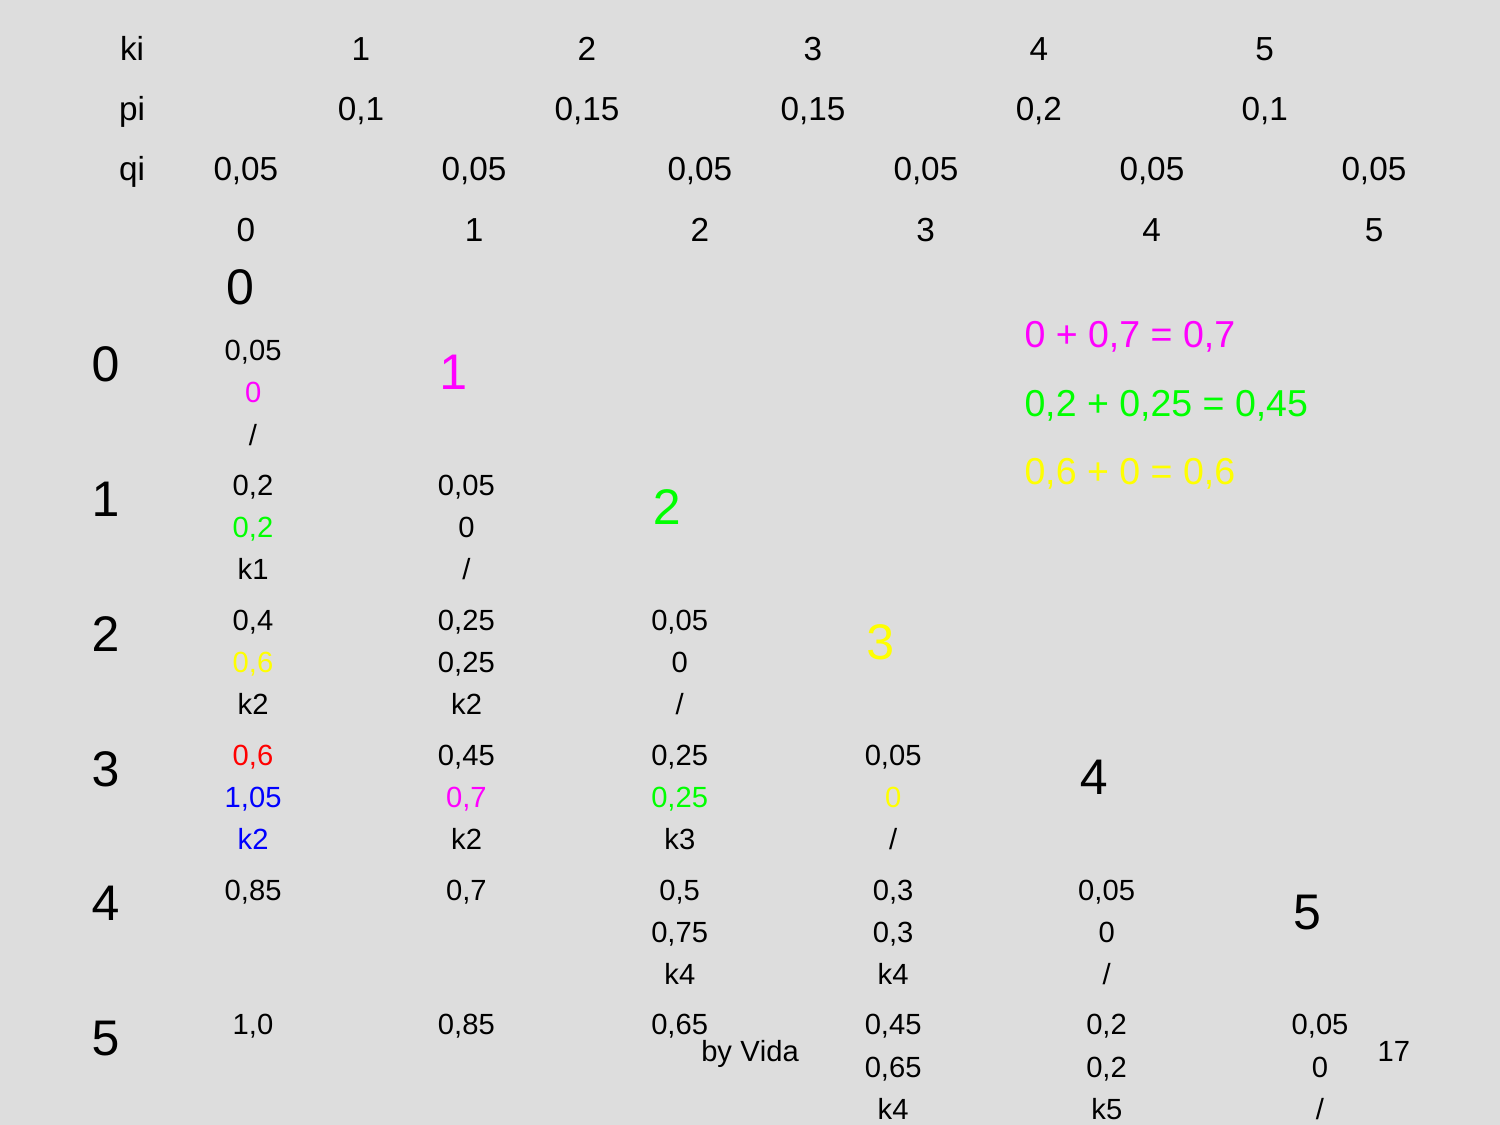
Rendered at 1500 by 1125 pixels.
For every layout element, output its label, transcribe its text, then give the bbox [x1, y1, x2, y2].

table_header [643, 19, 756, 79]
table_cell 0,2 0,2 k5 [1000, 998, 1213, 1125]
table_cell 0,25 0,25 k2 [360, 594, 573, 728]
table_cell 3 [869, 200, 982, 261]
table_cell [756, 200, 869, 261]
table_cell 0,85 [146, 863, 360, 998]
table_cell [1208, 200, 1321, 261]
table_cell [417, 79, 530, 140]
table_cell 5 [1213, 863, 1427, 998]
table_cell 0,15 [756, 79, 869, 140]
table_cell [188, 79, 304, 140]
table_cell [1208, 140, 1321, 200]
table_cell 0,05 0 / [786, 728, 1000, 863]
table_header 2 [530, 19, 643, 79]
table_cell 0,5 0,75 k4 [573, 863, 786, 998]
table_cell qi [77, 140, 188, 200]
table_header [360, 261, 1427, 324]
table_cell 0,15 [530, 79, 643, 140]
table_cell 2 [643, 200, 756, 261]
table_cell 5 [1321, 200, 1427, 261]
table_header [1096, 19, 1208, 79]
table_cell [756, 140, 869, 200]
table_cell 0,05 [417, 140, 530, 200]
table_cell 0,05 [869, 140, 982, 200]
table_cell 1 [77, 459, 146, 594]
table_cell 0,25 0,25 k3 [573, 728, 786, 863]
table_cell 3 [77, 728, 146, 863]
table_cell 0,6 1,05 k2 [146, 728, 360, 863]
table_cell 1 [417, 200, 530, 261]
table_cell 0,05 0 / [573, 594, 786, 728]
table_header [77, 261, 146, 324]
table_header ki [77, 19, 188, 79]
table_cell 5 [77, 998, 146, 1125]
table_cell 0,05 0 / [1213, 998, 1427, 1125]
table_cell 2 [573, 459, 1427, 594]
table_cell 0 [188, 200, 304, 261]
table_cell 3 [786, 594, 1427, 728]
table_cell 0 [77, 324, 146, 459]
table_cell [530, 140, 643, 200]
table_cell [643, 79, 756, 140]
table_cell pi [77, 79, 188, 140]
table_cell 0,45 0,7 k2 [360, 728, 573, 863]
table_cell 4 [77, 863, 146, 998]
table_cell 0,3 0,3 k4 [786, 863, 1000, 998]
table_cell [869, 79, 982, 140]
table_cell 0,05 0 / [1000, 863, 1213, 998]
table_cell 0,2 0,2 k1 [146, 459, 360, 594]
table_cell 0,05 [1096, 140, 1208, 200]
table_cell 0,1 [1208, 79, 1321, 140]
table_header 3 [756, 19, 869, 79]
table_cell [304, 200, 417, 261]
table_header 4 [982, 19, 1096, 79]
table_cell 0,65 [573, 998, 786, 1125]
table_cell 4 [1000, 728, 1427, 863]
table_header 0 [146, 261, 360, 324]
table_header [188, 19, 304, 79]
table_cell 0,45 0,65 k4 [786, 998, 1000, 1125]
table_cell 0,1 [304, 79, 417, 140]
table_cell 0,05 0 / [360, 459, 573, 594]
table_cell 0,05 0 / [146, 324, 360, 459]
table_cell [530, 200, 643, 261]
table_cell [77, 200, 188, 261]
table_header 1 [304, 19, 417, 79]
table_cell [1096, 79, 1208, 140]
text_box 0 + 0,7 = 0,7 0,2 + 0,25 = 0,45 0,6 + 0 = 0,6 [1009, 302, 1435, 500]
table_cell 0,05 [643, 140, 756, 200]
table_header [1321, 19, 1427, 79]
table_cell 4 [1096, 200, 1208, 261]
table_cell [982, 200, 1096, 261]
table_cell 0,05 [188, 140, 304, 200]
table_header 5 [1208, 19, 1321, 79]
table_cell 0,85 [360, 998, 573, 1125]
table_cell 1,0 [146, 998, 360, 1125]
table_cell 0,4 0,6 k2 [146, 594, 360, 728]
table_cell 1 [360, 324, 1009, 459]
table_header [417, 19, 530, 79]
table_cell [982, 140, 1096, 200]
table_cell 2 [77, 594, 146, 728]
table_cell 0,7 [360, 863, 573, 998]
table_header [869, 19, 982, 79]
table_cell [304, 140, 417, 200]
table_cell [1321, 79, 1427, 140]
table_cell 0,05 [1321, 140, 1427, 200]
table_cell 0,2 [982, 79, 1096, 140]
